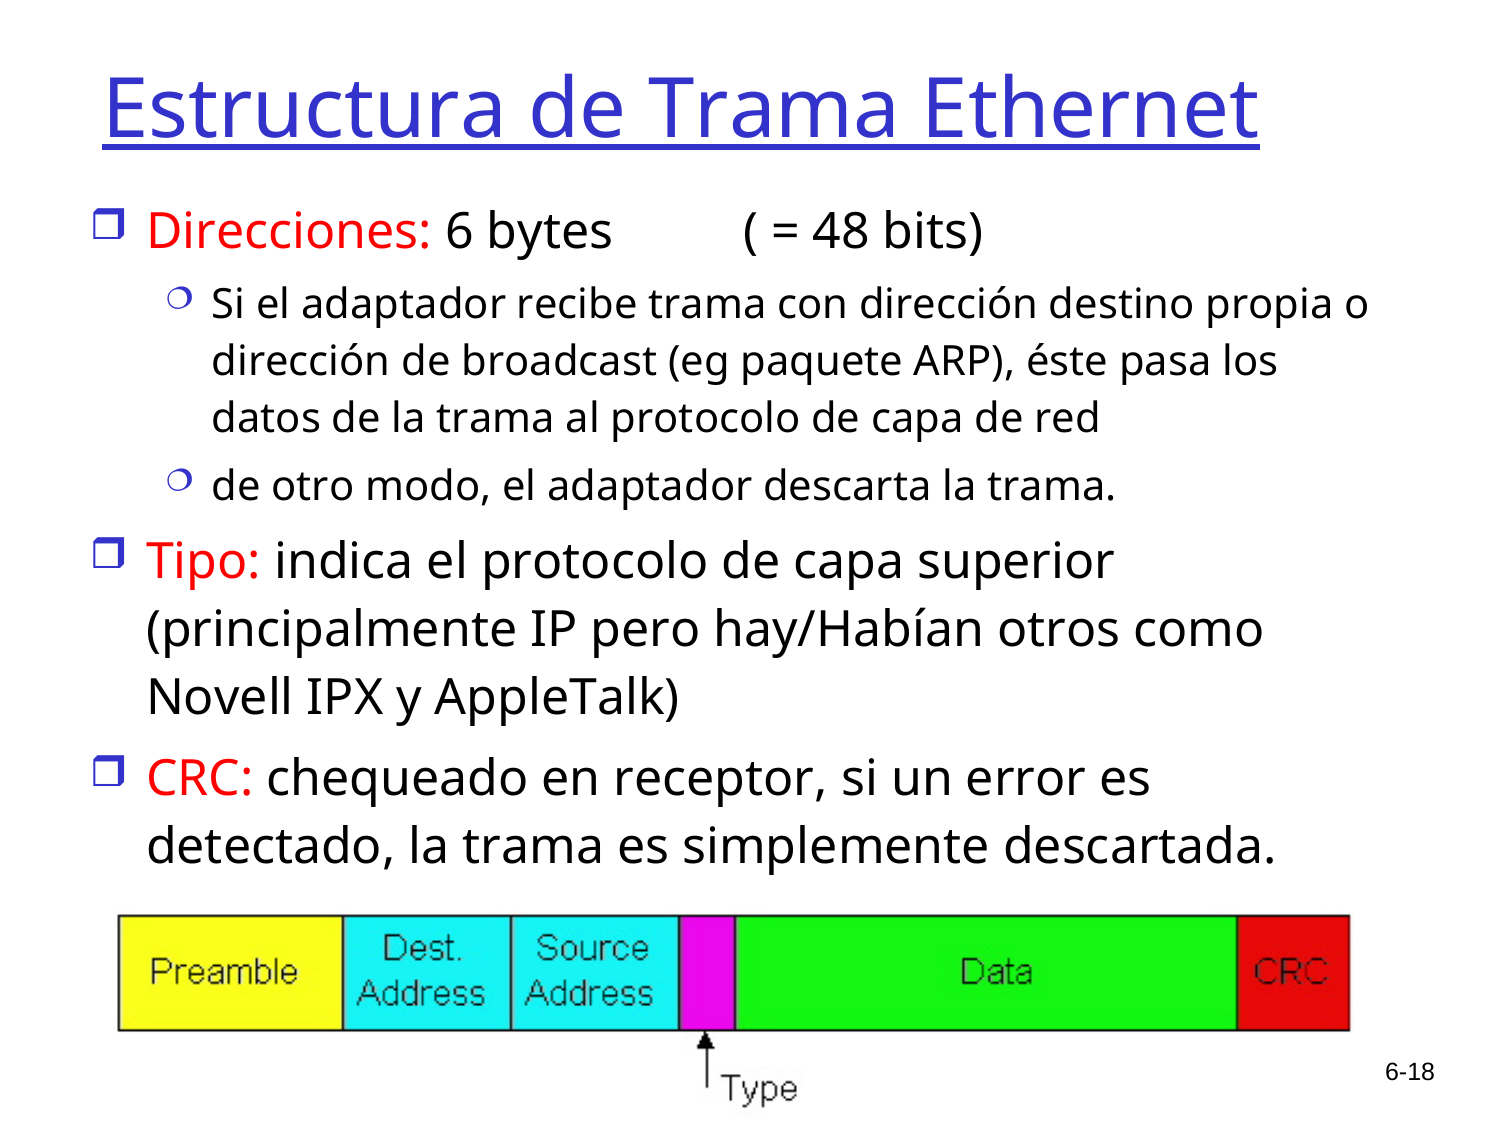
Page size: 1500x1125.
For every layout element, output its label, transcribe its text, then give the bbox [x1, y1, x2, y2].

title Estructura de Trama Ethernet [87, 23, 1363, 187]
list Direcciones: 6 bytes ( = 48 bits) Si el adaptador recibe trama con dirección destino propia o dirección de broadcast (eg paquete ARP), éste pasa los datos de la trama al protocolo de capa de red de otro modo, el adaptador descarta la trama. Tipo: indica el protocolo de capa superior (principalmente IP pero hay/Habían otros como Novell IPX y AppleTalk) CRC: chequeado en receptor, si un error es detectado, la trama es simplemente descartada. [75, 187, 1388, 1013]
picture [114, 911, 1355, 1125]
